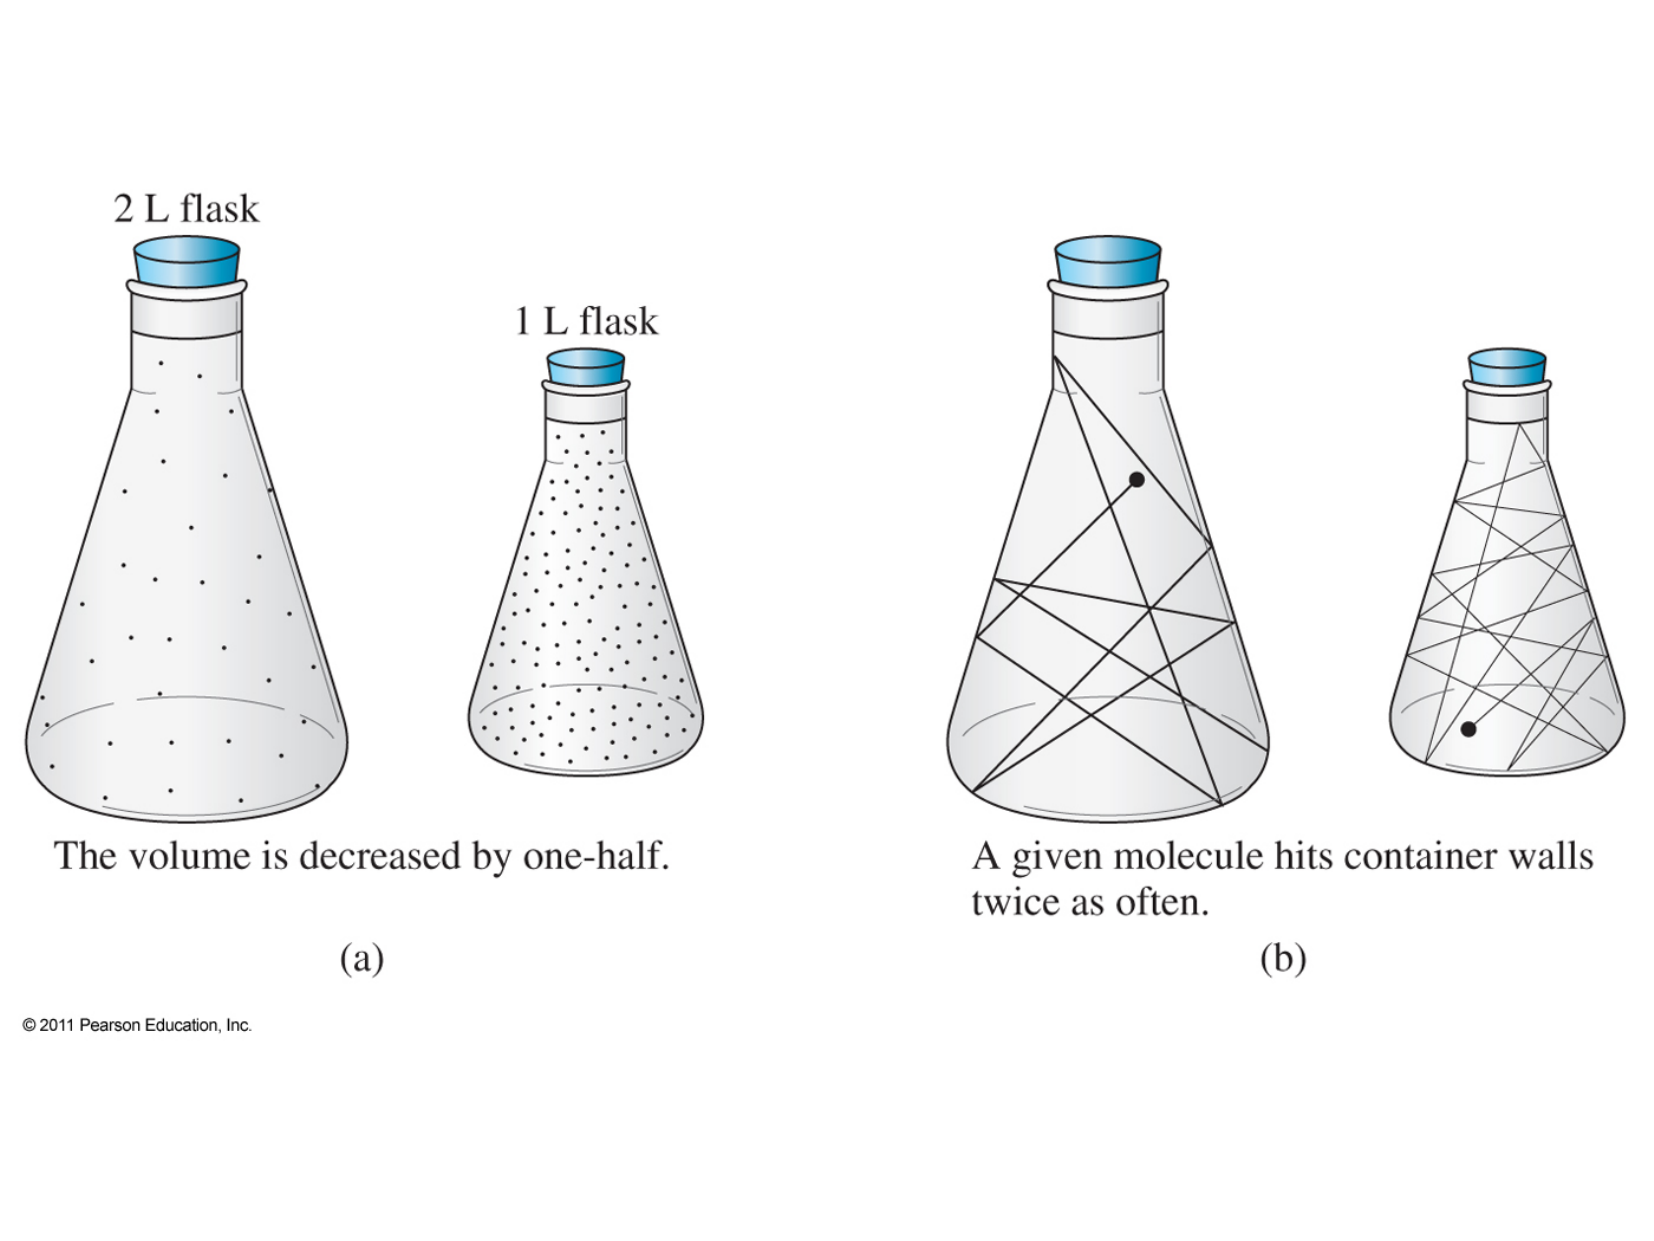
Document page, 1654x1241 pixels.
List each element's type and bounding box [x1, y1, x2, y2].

picture [0, 170, 1654, 1070]
